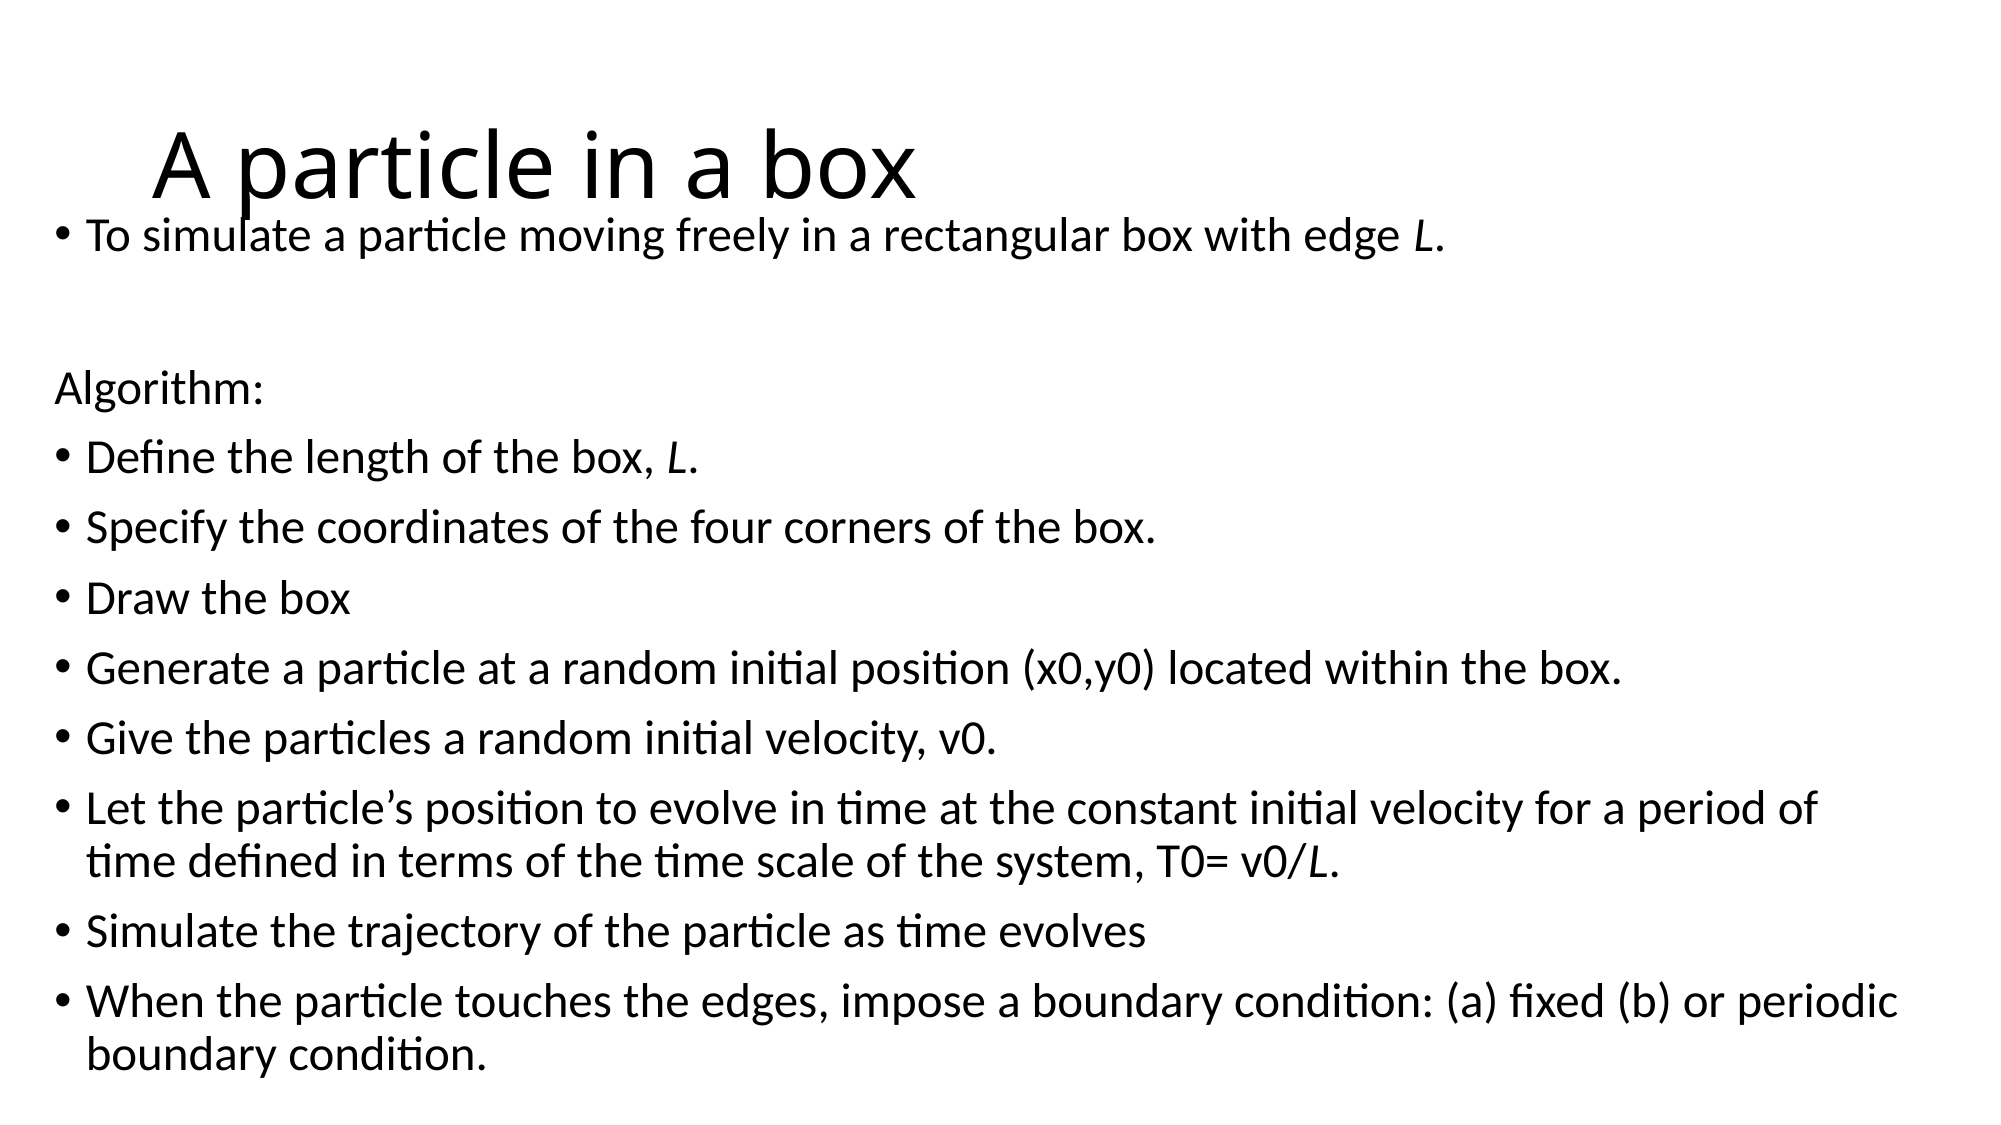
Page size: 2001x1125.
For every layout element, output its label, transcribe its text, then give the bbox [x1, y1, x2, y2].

list To simulate a particle moving freely in a rectangular box with edge L. Algorithm: Define the length of the box, L. Specify the coordinates of the four corners of the box. Draw the box Generate a particle at a random initial position (x0,y0) located within the box. Give the particles a random initial velocity, v0. Let the particle’s position to evolve in time at the constant initial velocity for a period of time defined in terms of the time scale of the system, T0= v0/L. Simulate the trajectory of the particle as time evolves When the particle touches the edges, impose a boundary condition: (a) fixed (b) or periodic boundary condition. [39, 201, 1923, 1100]
title A particle in a box [137, 59, 1863, 201]
